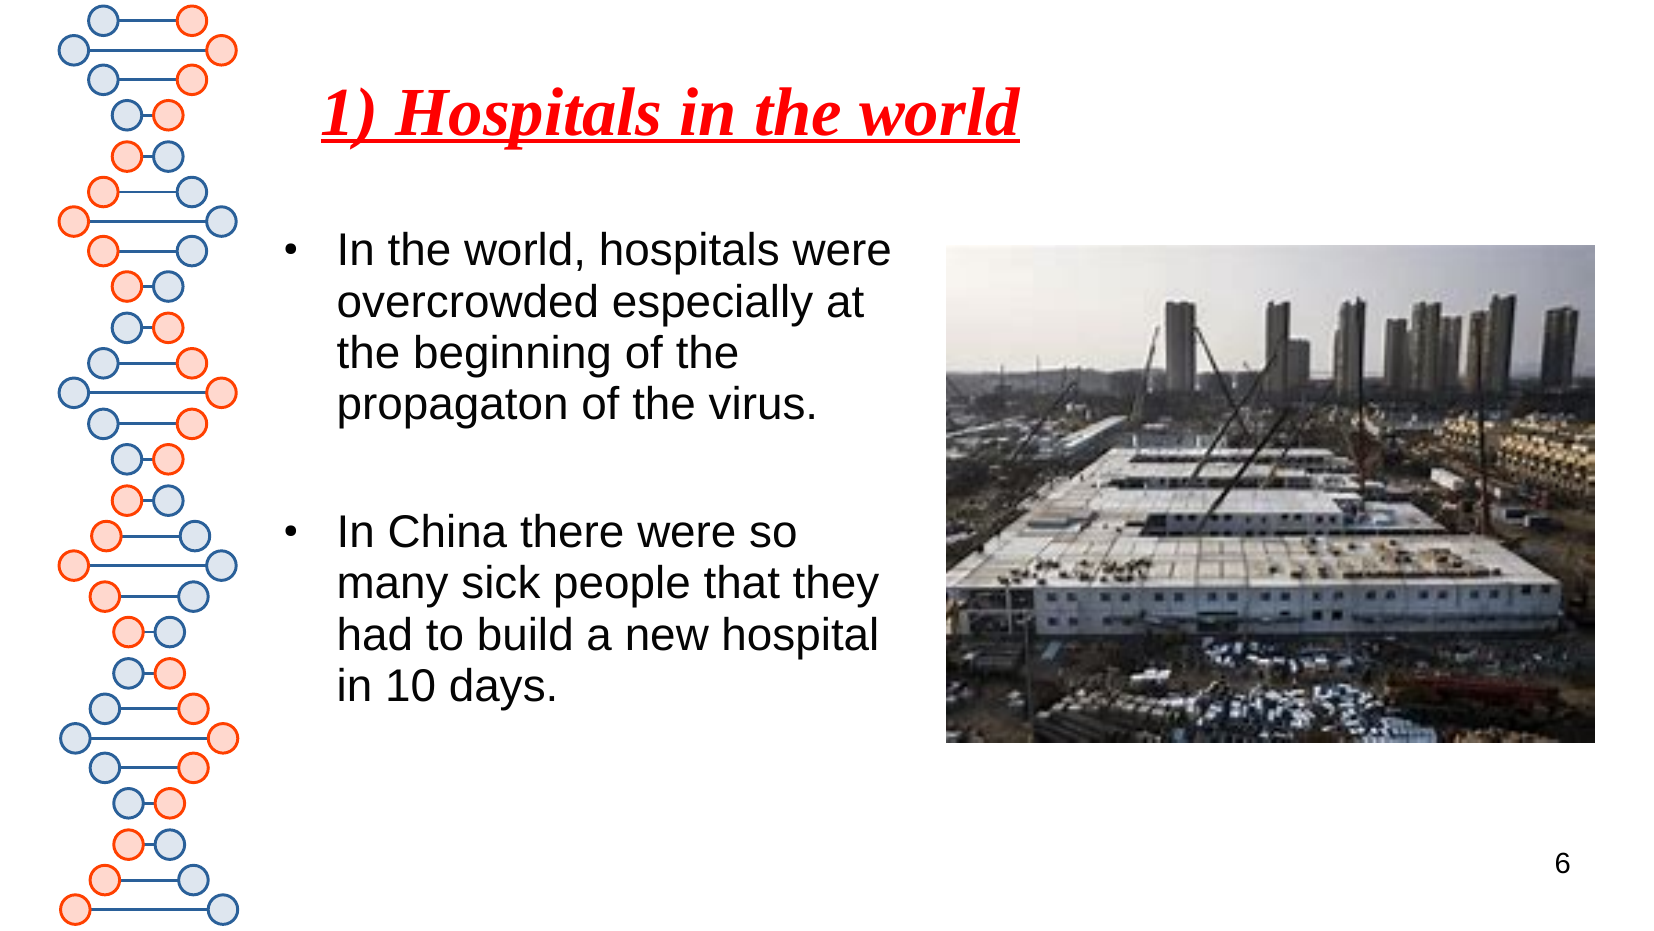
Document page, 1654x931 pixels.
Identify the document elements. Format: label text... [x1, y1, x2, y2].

list In the world, hospitals were overcrowded especially at the beginning of the propagaton of the virus. [265, 224, 915, 482]
picture [946, 245, 1595, 743]
list In China there were so many sick people that they had to build a new hospital in 10 days. [265, 506, 915, 764]
title 1) Hospitals in the world [265, 35, 1093, 189]
